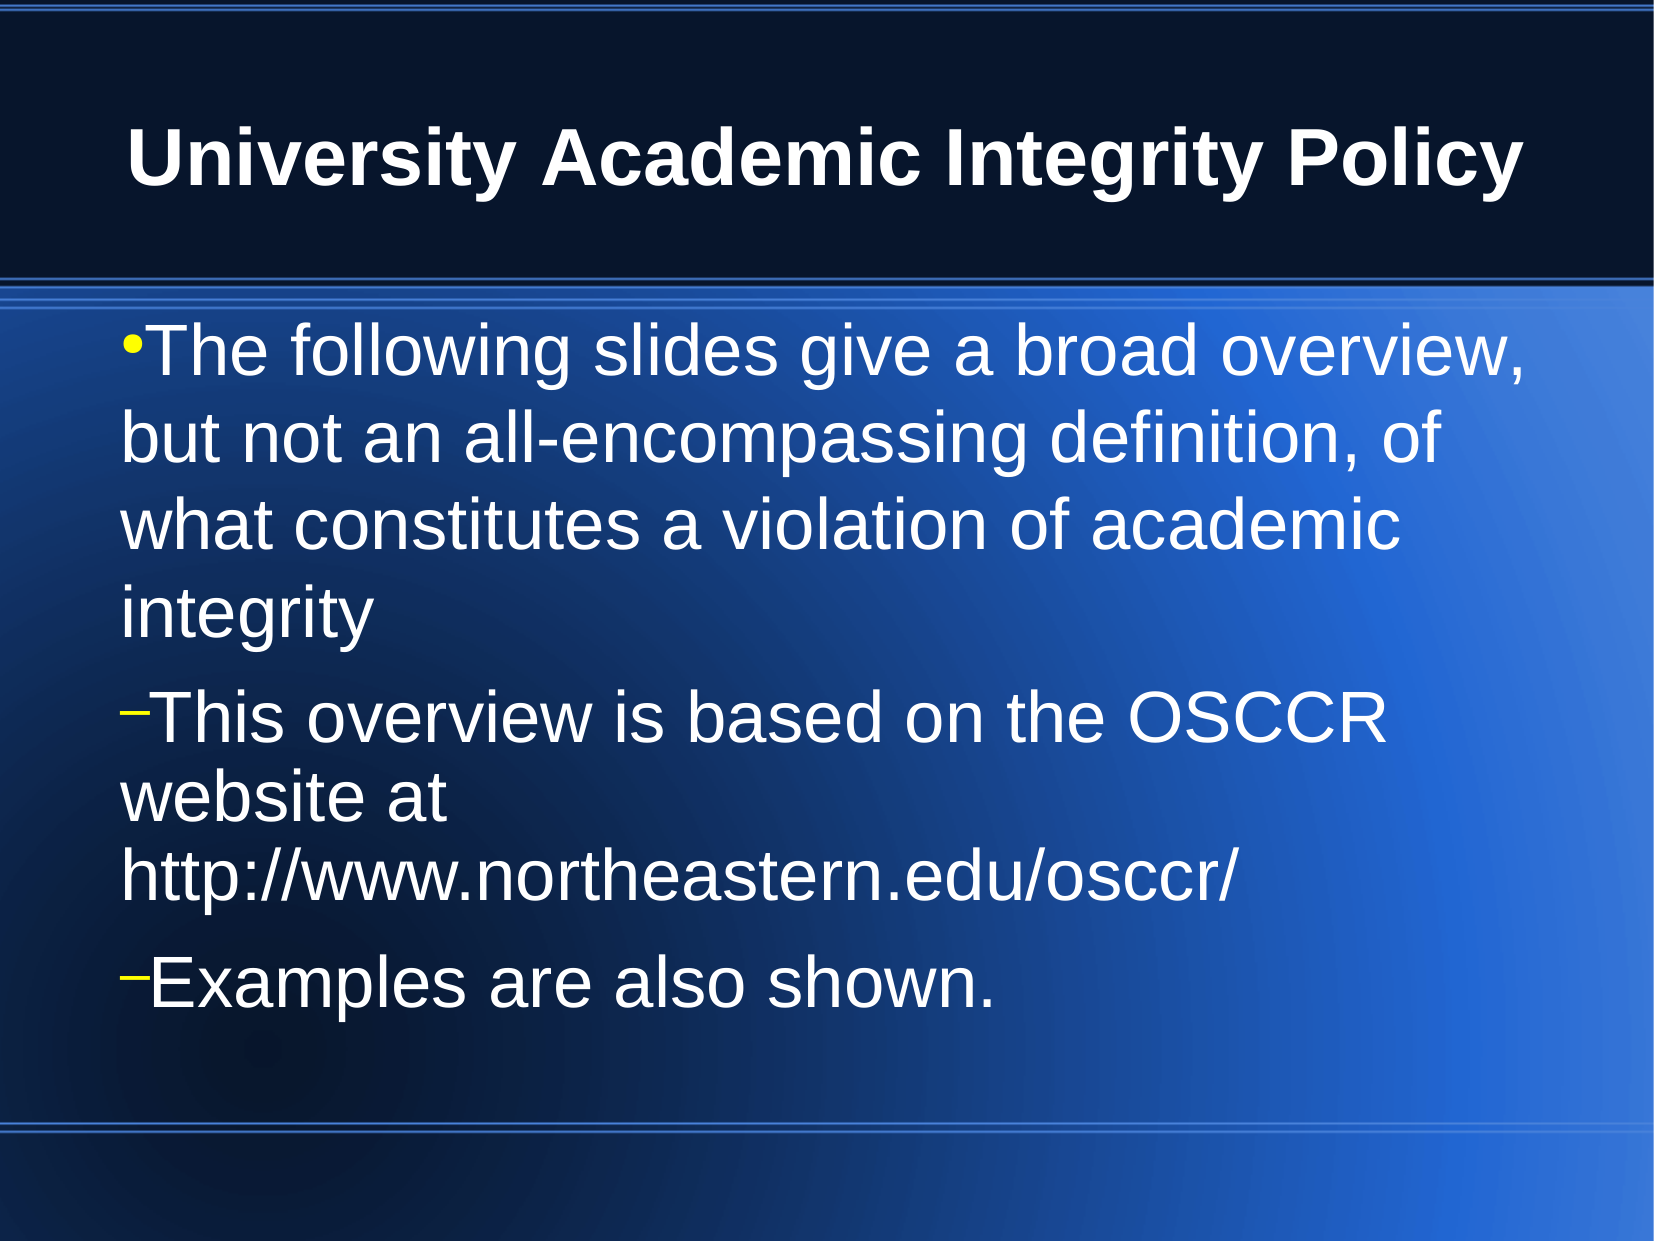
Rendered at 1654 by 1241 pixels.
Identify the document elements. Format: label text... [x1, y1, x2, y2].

list The following slides give a broad overview, but not an all-encompassing definition, of what constitutes a violation of academic integrity This overview is based on the OSCCR website at http://www.northeastern.edu/osccr/ Examples are also shown. [120, 302, 1546, 1028]
title University Academic Integrity Policy [82, 49, 1571, 257]
